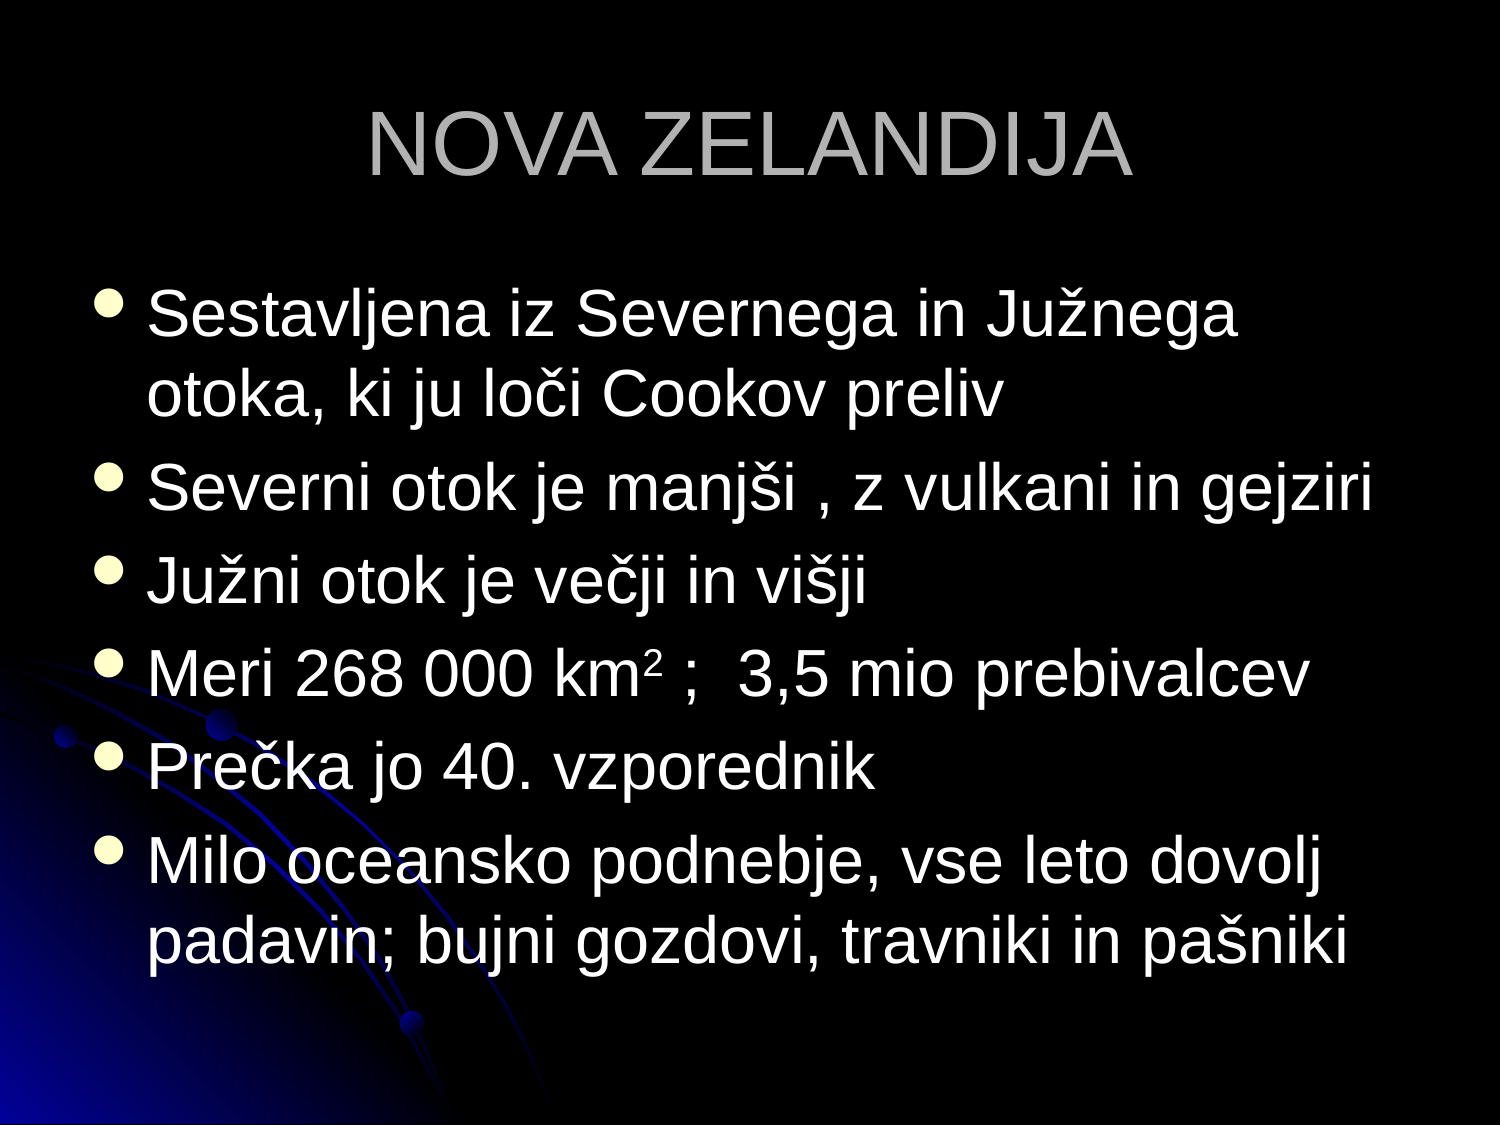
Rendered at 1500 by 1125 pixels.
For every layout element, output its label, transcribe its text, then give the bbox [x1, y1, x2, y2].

list Sestavljena iz Severnega in Južnega otoka, ki ju loči Cookov preliv Severni otok je manjši , z vulkani in gejziri Južni otok je večji in višji Meri 268 000 km2 ; 3,5 mio prebivalcev Prečka jo 40. vzporednik Milo oceansko podnebje, vse leto dovolj padavin; bujni gozdovi, travniki in pašniki [75, 262, 1425, 1006]
title NOVA ZELANDIJA [75, 45, 1425, 233]
